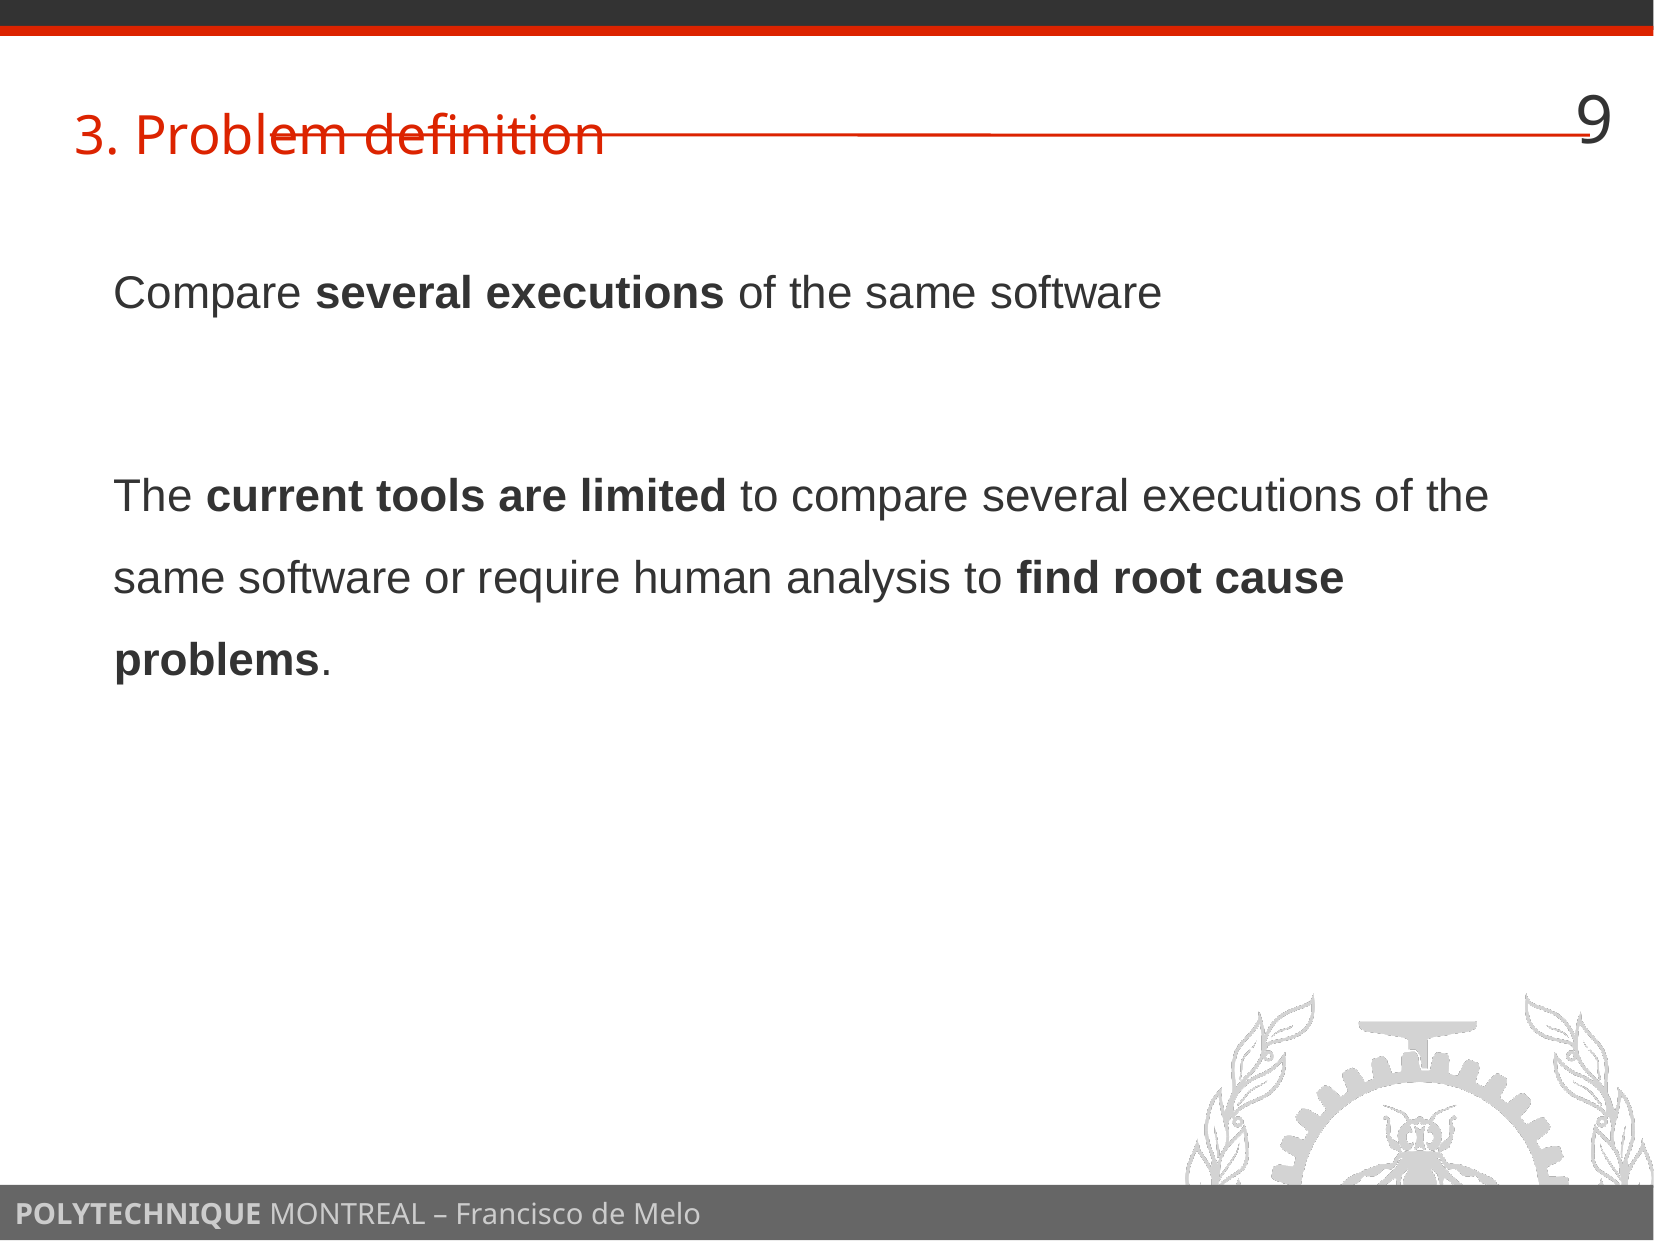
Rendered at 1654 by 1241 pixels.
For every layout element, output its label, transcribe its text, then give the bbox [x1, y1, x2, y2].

text_box 9 [1574, 25, 1654, 168]
text_box [0, 0, 1654, 36]
picture [1185, 967, 1654, 1184]
text_box Compare several executions of the same software The current tools are limited to compare several executions of the same software or require human analysis to find root cause problems. [114, 211, 1509, 869]
text_box 3. Problem definition [60, 60, 765, 615]
text_box POLYTECHNIQUE MONTREAL – Francisco de Melo [0, 1184, 1654, 1241]
